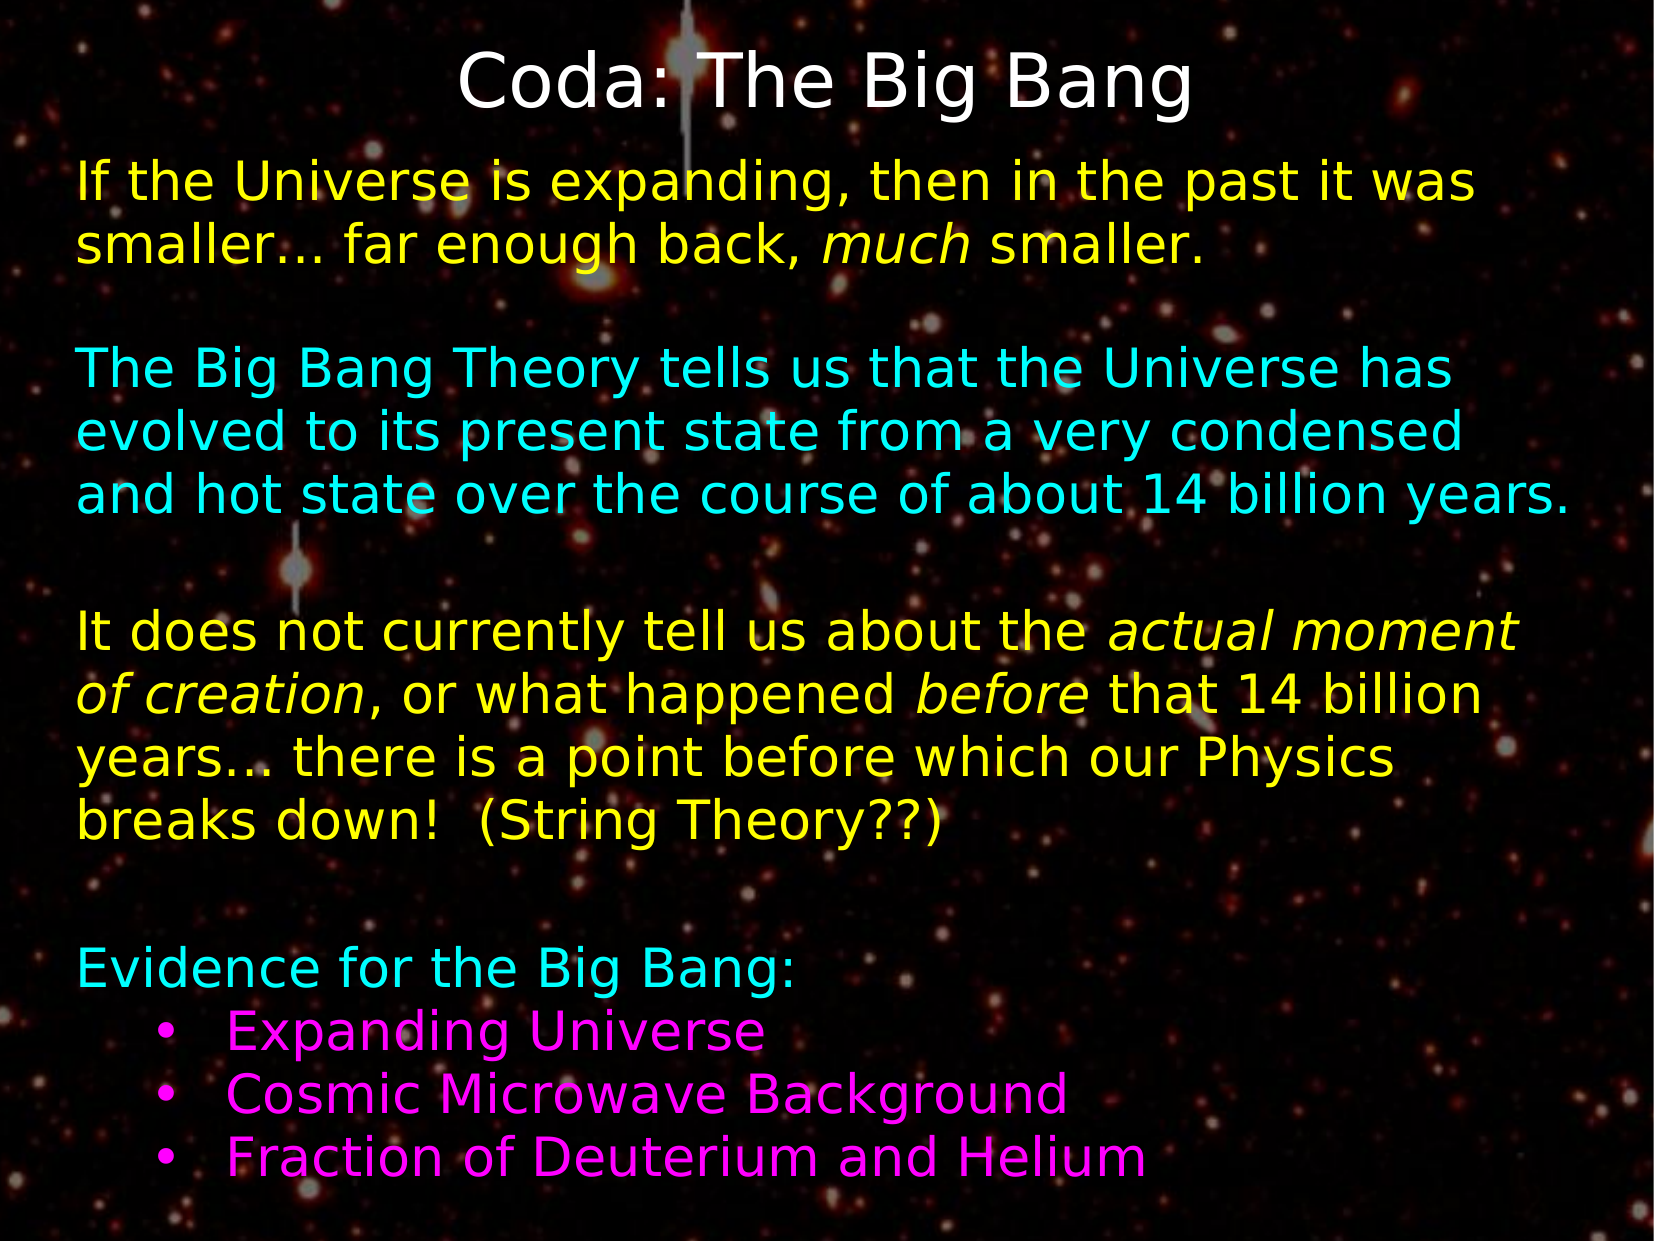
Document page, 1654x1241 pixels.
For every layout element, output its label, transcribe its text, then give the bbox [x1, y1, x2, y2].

text_box Evidence for the Big Bang: • Expanding Universe • Cosmic Microwave Background • Fraction of Deuterium and Helium [75, 937, 1201, 1190]
text_box The Big Bang Theory tells us that the Universe has evolved to its present state from a very condensed and hot state over the course of about 14 billion years. [75, 337, 1576, 527]
text_box Coda: The Big Bang [456, 37, 1111, 125]
text_box If the Universe is expanding, then in the past it was smaller... far enough back, much smaller. [75, 150, 1576, 277]
picture [0, 0, 1654, 1241]
text_box It does not currently tell us about the actual moment of creation, or what happened before that 14 billion years... there is a point before which our Physics breaks down! (String Theory??) [75, 600, 1576, 853]
